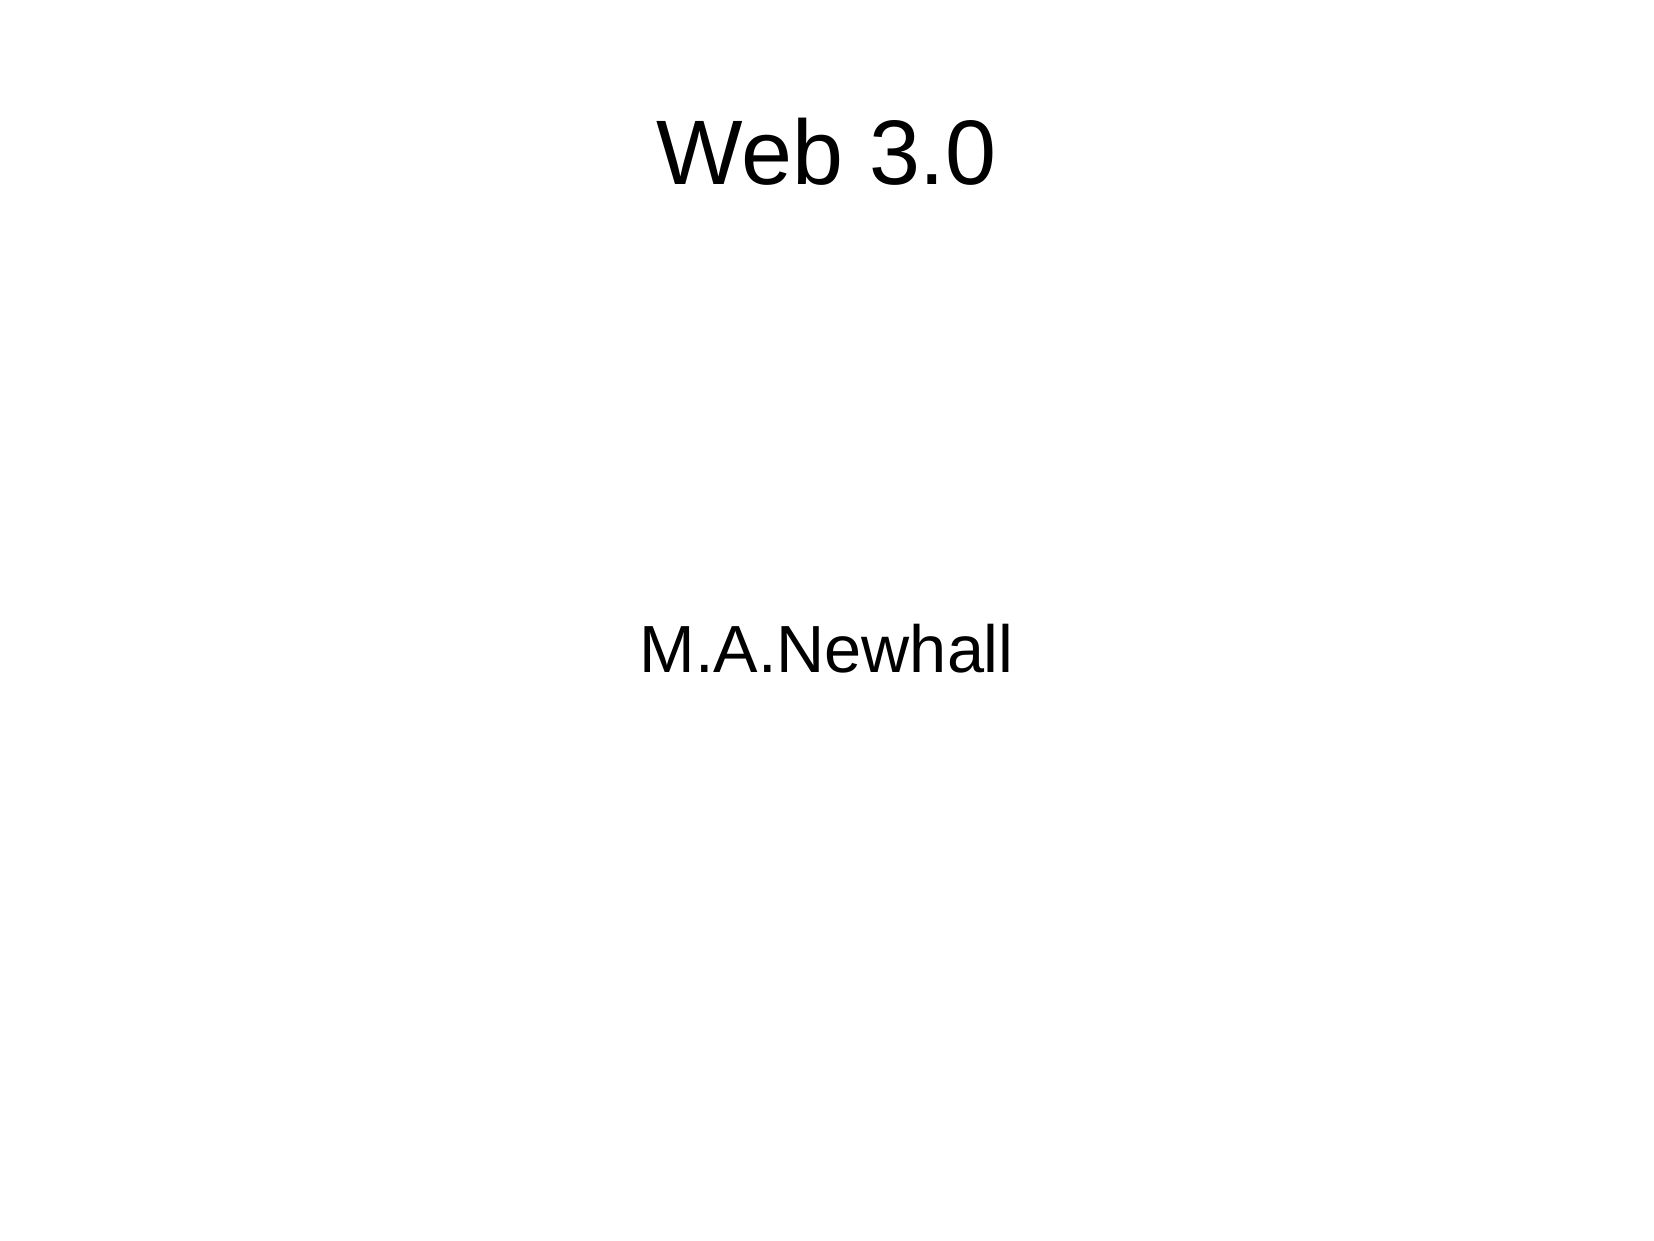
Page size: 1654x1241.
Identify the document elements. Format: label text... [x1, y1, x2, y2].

title Web 3.0 [82, 49, 1571, 257]
subtitle M.A.Newhall [82, 290, 1571, 1010]
